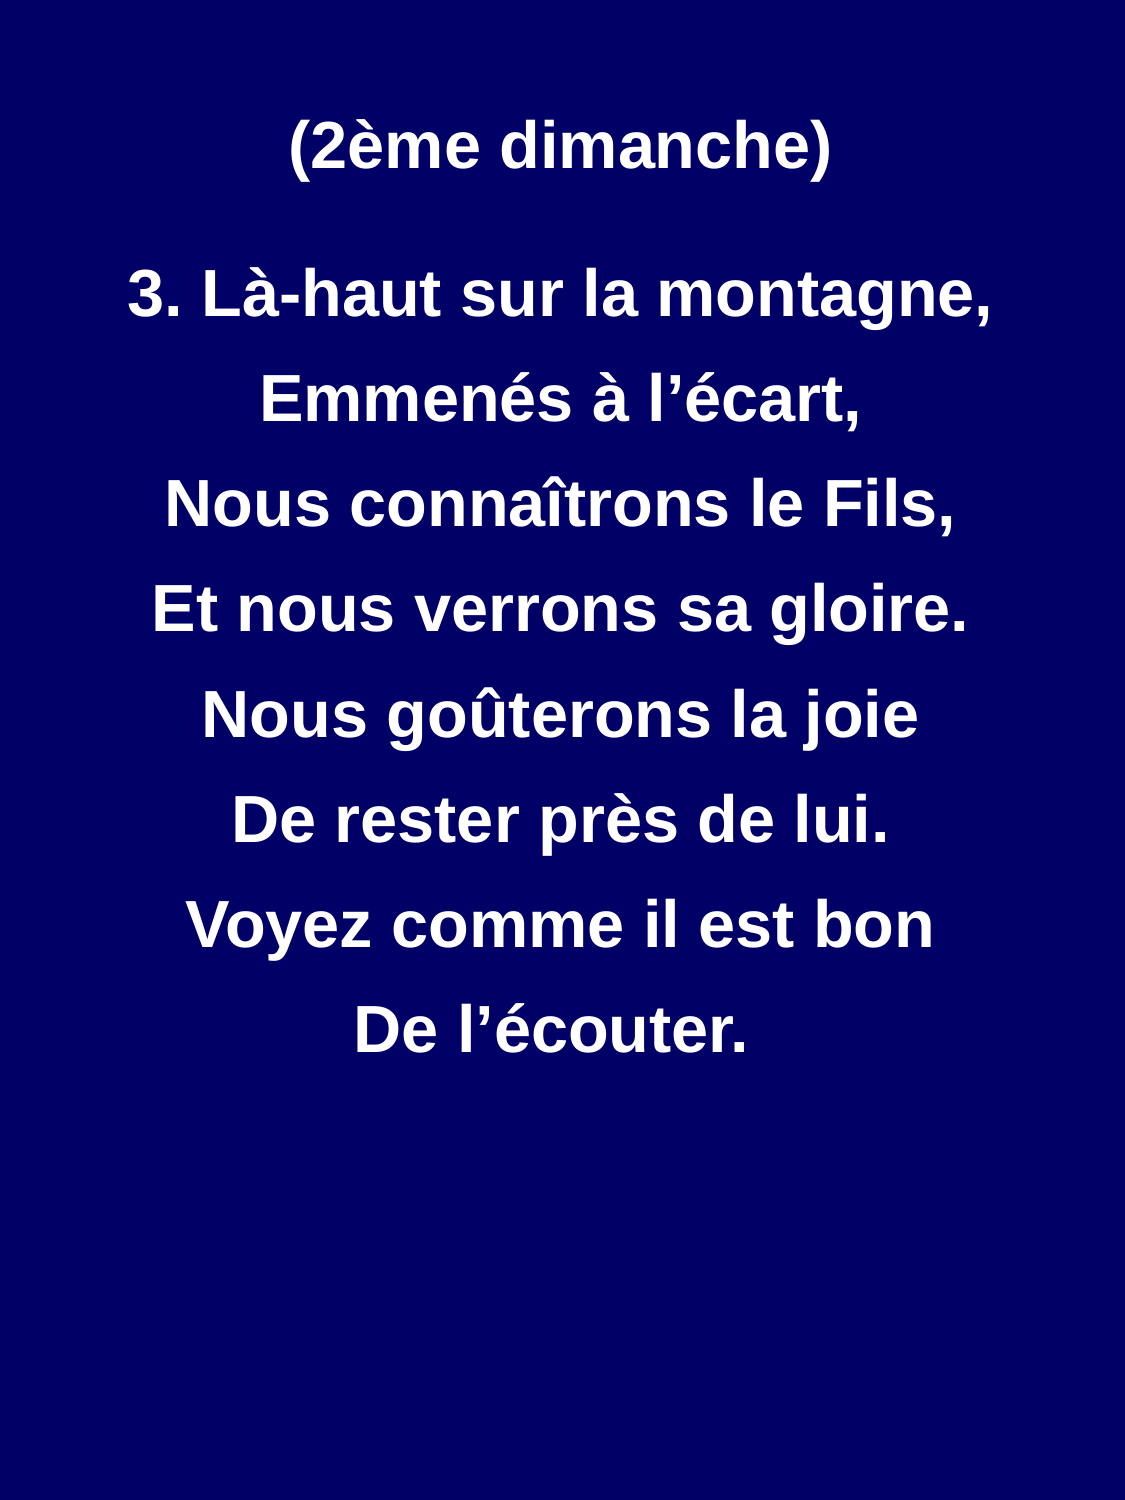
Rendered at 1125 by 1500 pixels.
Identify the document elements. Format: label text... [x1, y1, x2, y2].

text_box (2ème dimanche) 3. Là-haut sur la montagne, Emmenés à l’écart, Nous connaîtrons le Fils, Et nous verrons sa gloire. Nous goûterons la joie De rester près de lui. Voyez comme il est bon De l’écouter. [11, 35, 1110, 1441]
